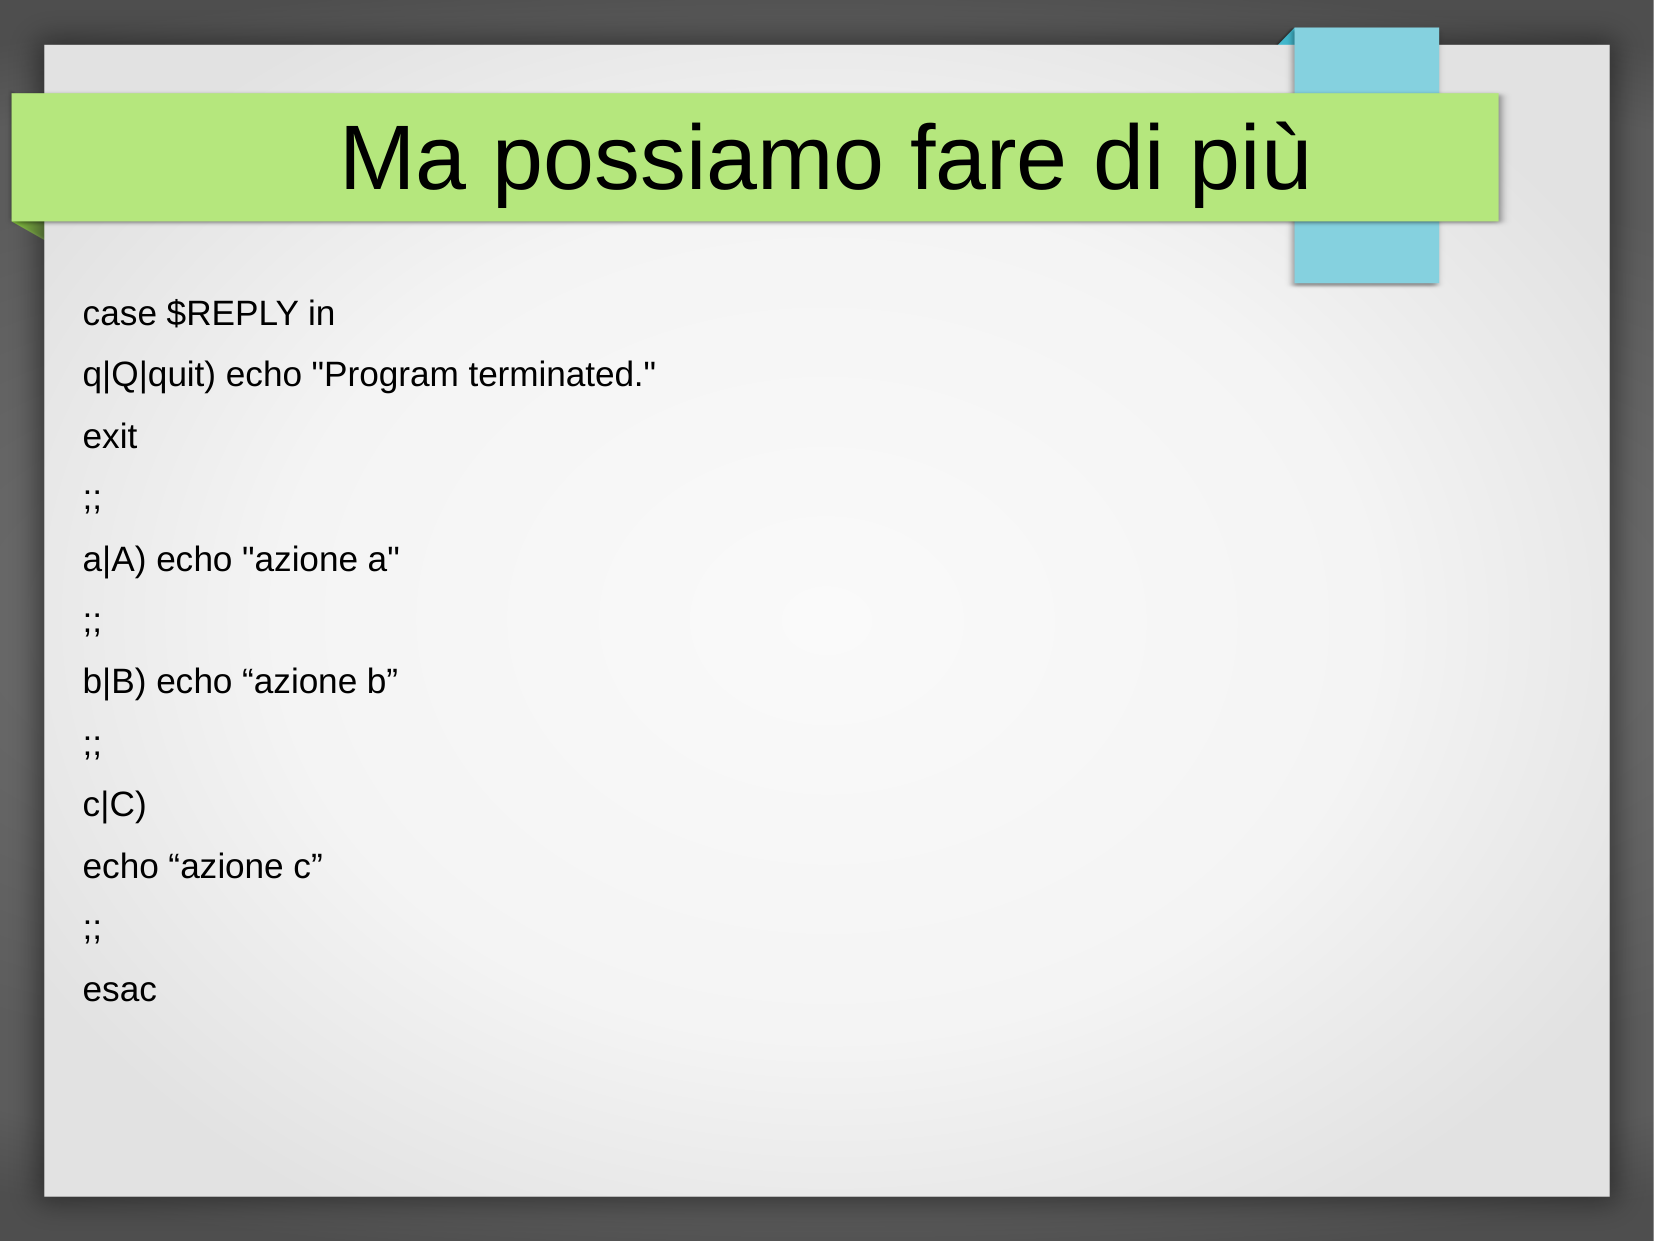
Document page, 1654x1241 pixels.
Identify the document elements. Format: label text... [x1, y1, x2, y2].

picture [0, 0, 1654, 1241]
list case $REPLY in q|Q|quit) echo "Program terminated." exit ;; a|A) echo "azione a" ;; b|B) echo “azione b” ;; c|C) echo “azione c” ;; esac [82, 290, 1571, 1010]
title Ma possiamo fare di più [82, 49, 1571, 257]
